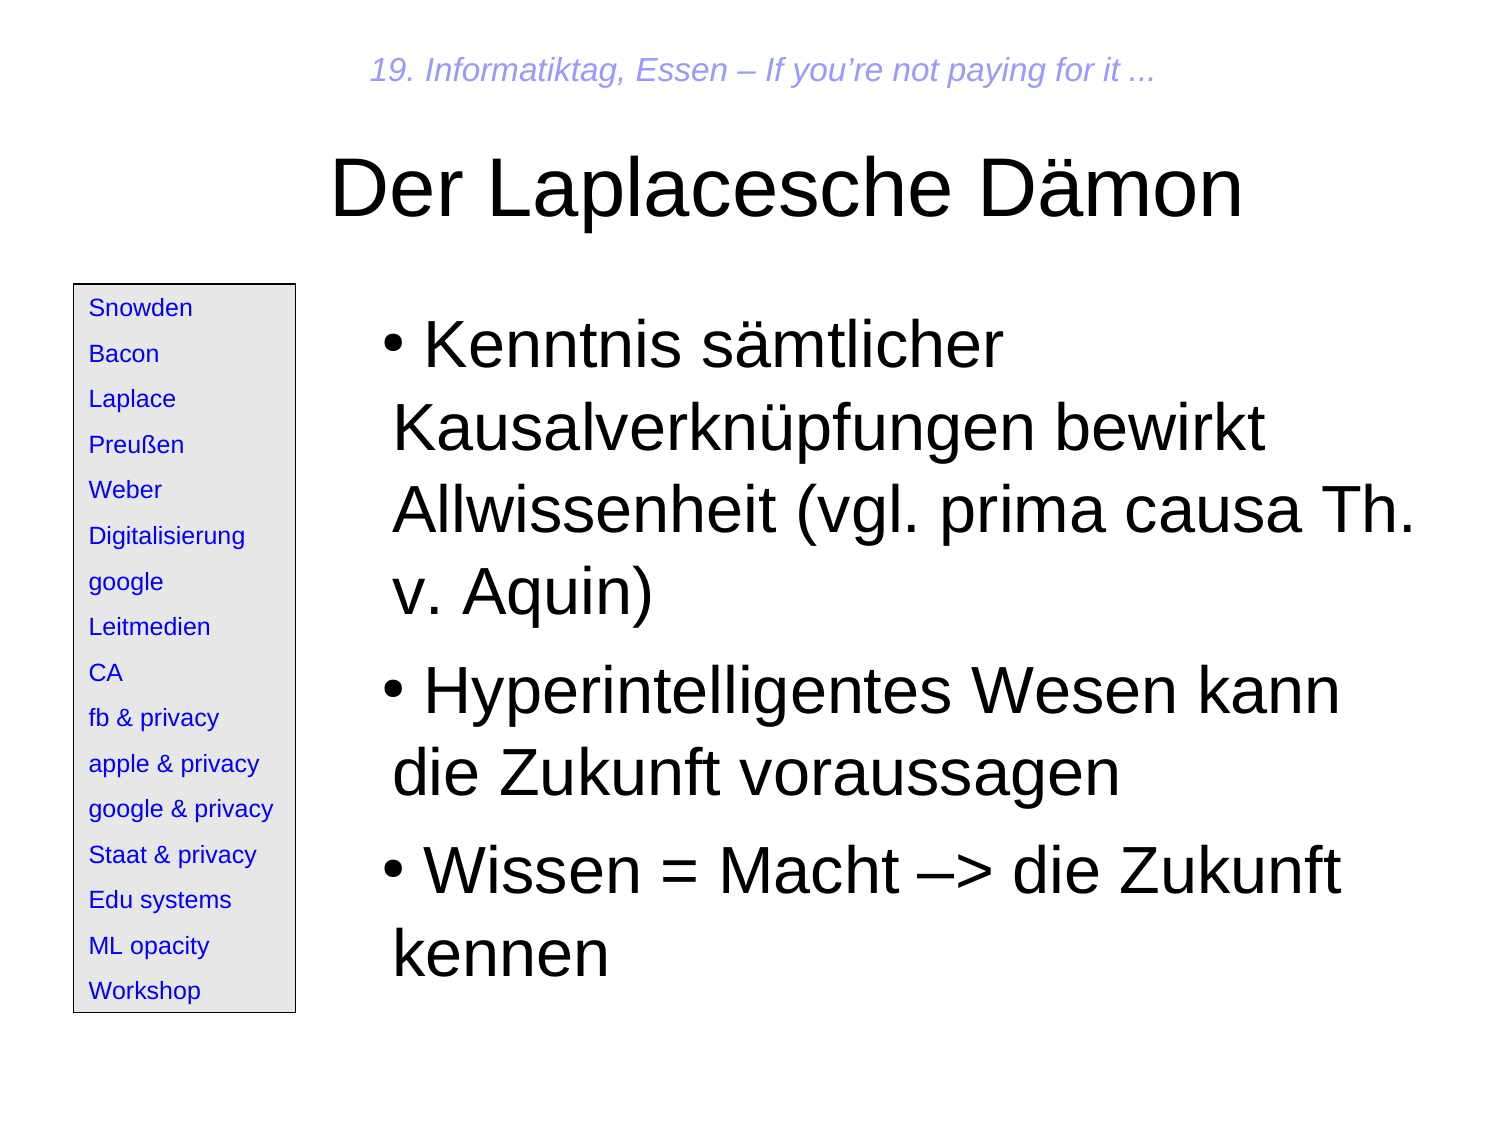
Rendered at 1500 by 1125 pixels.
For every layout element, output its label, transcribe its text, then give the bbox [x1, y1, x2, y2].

list Kenntnis sämtlicher Kausalverknüpfungen bewirkt Allwissenheit (vgl. prima causa Th. v. Aquin) Hyperintelligentes Wesen kann die Zukunft voraussagen Wissen = Macht –> die Zukunft kennen [327, 299, 1426, 991]
title Der Laplacesche Dämon [113, 96, 1463, 285]
